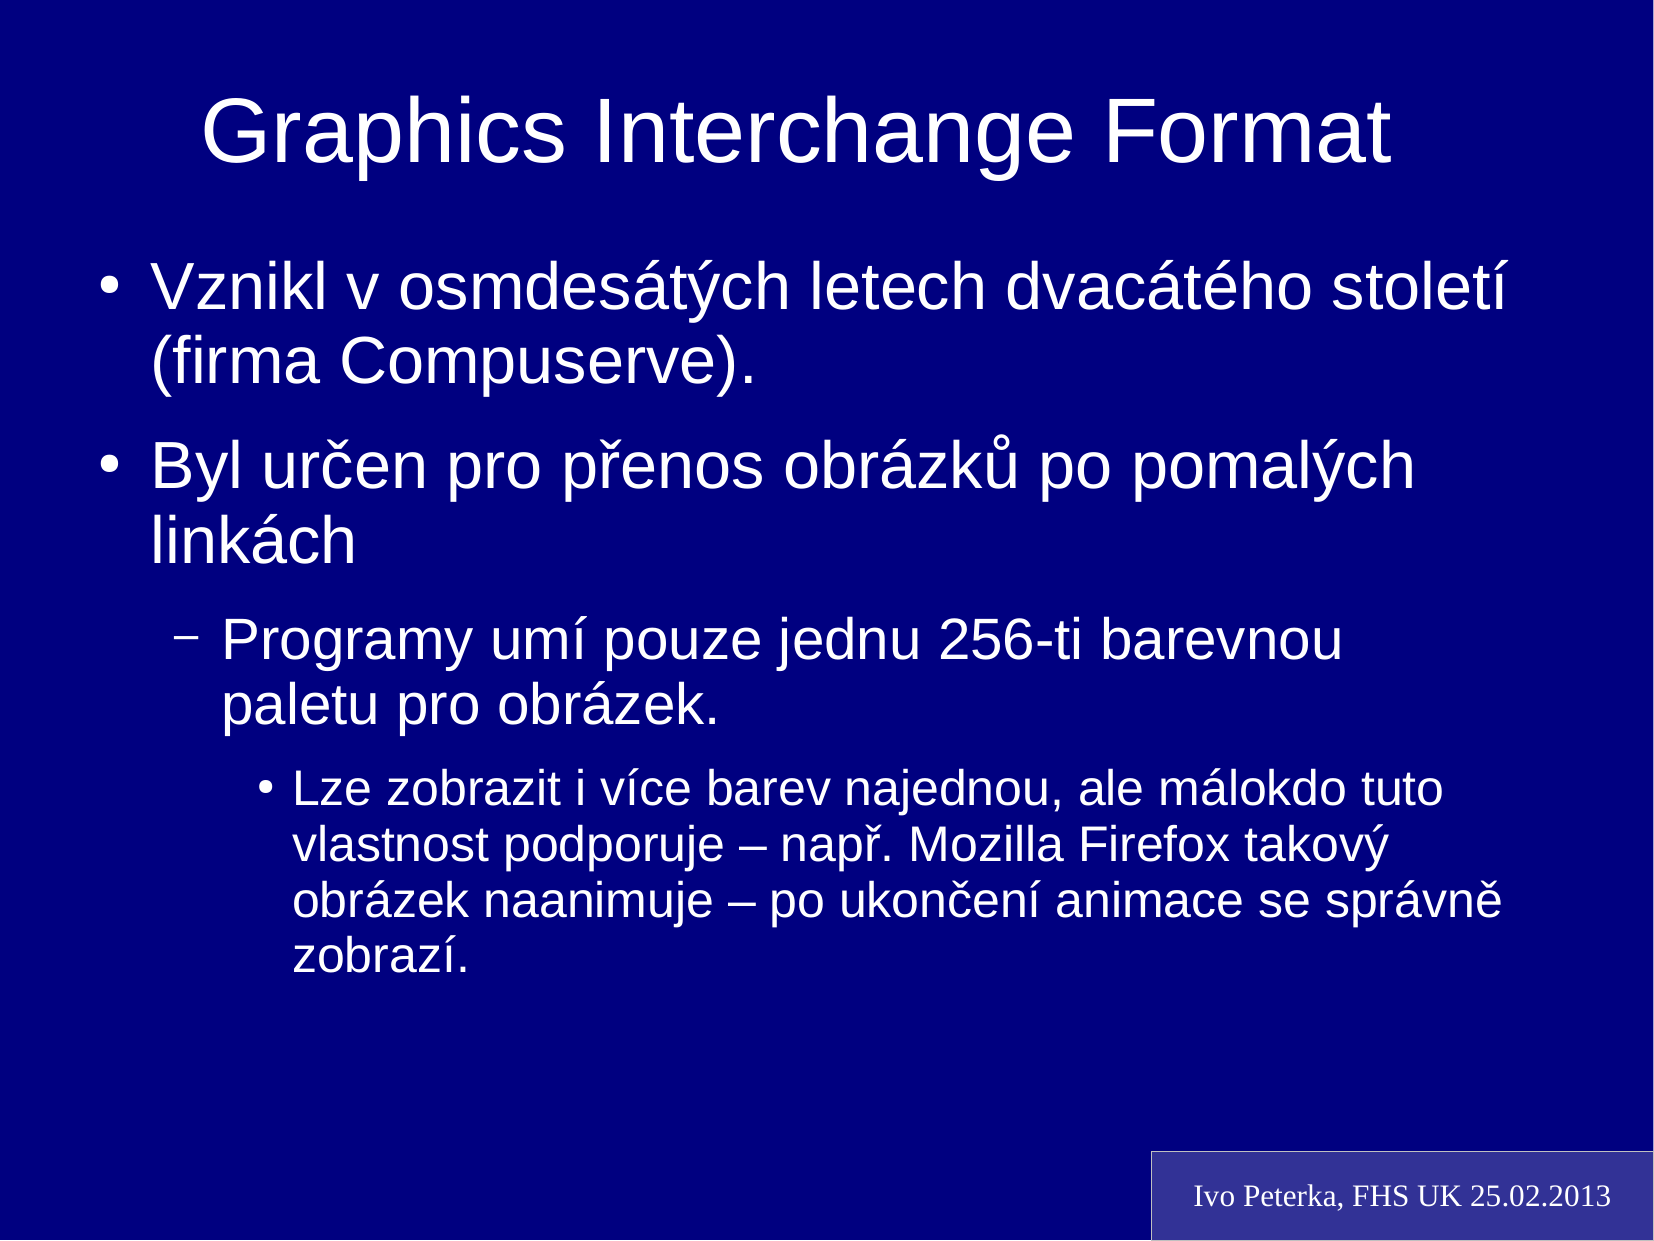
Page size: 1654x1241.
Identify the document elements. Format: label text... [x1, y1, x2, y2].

list Vznikl v osmdesátých letech dvacátého století (firma Compuserve). Byl určen pro přenos obrázků po pomalých linkách Programy umí pouze jednu 256-ti barevnou paletu pro obrázek. Lze zobrazit i více barev najednou, ale málokdo tuto vlastnost podporuje – např. Mozilla Firefox takový obrázek naanimuje – po ukončení animace se správně zobrazí. [79, 248, 1515, 984]
title Graphics Interchange Format [79, 42, 1515, 220]
